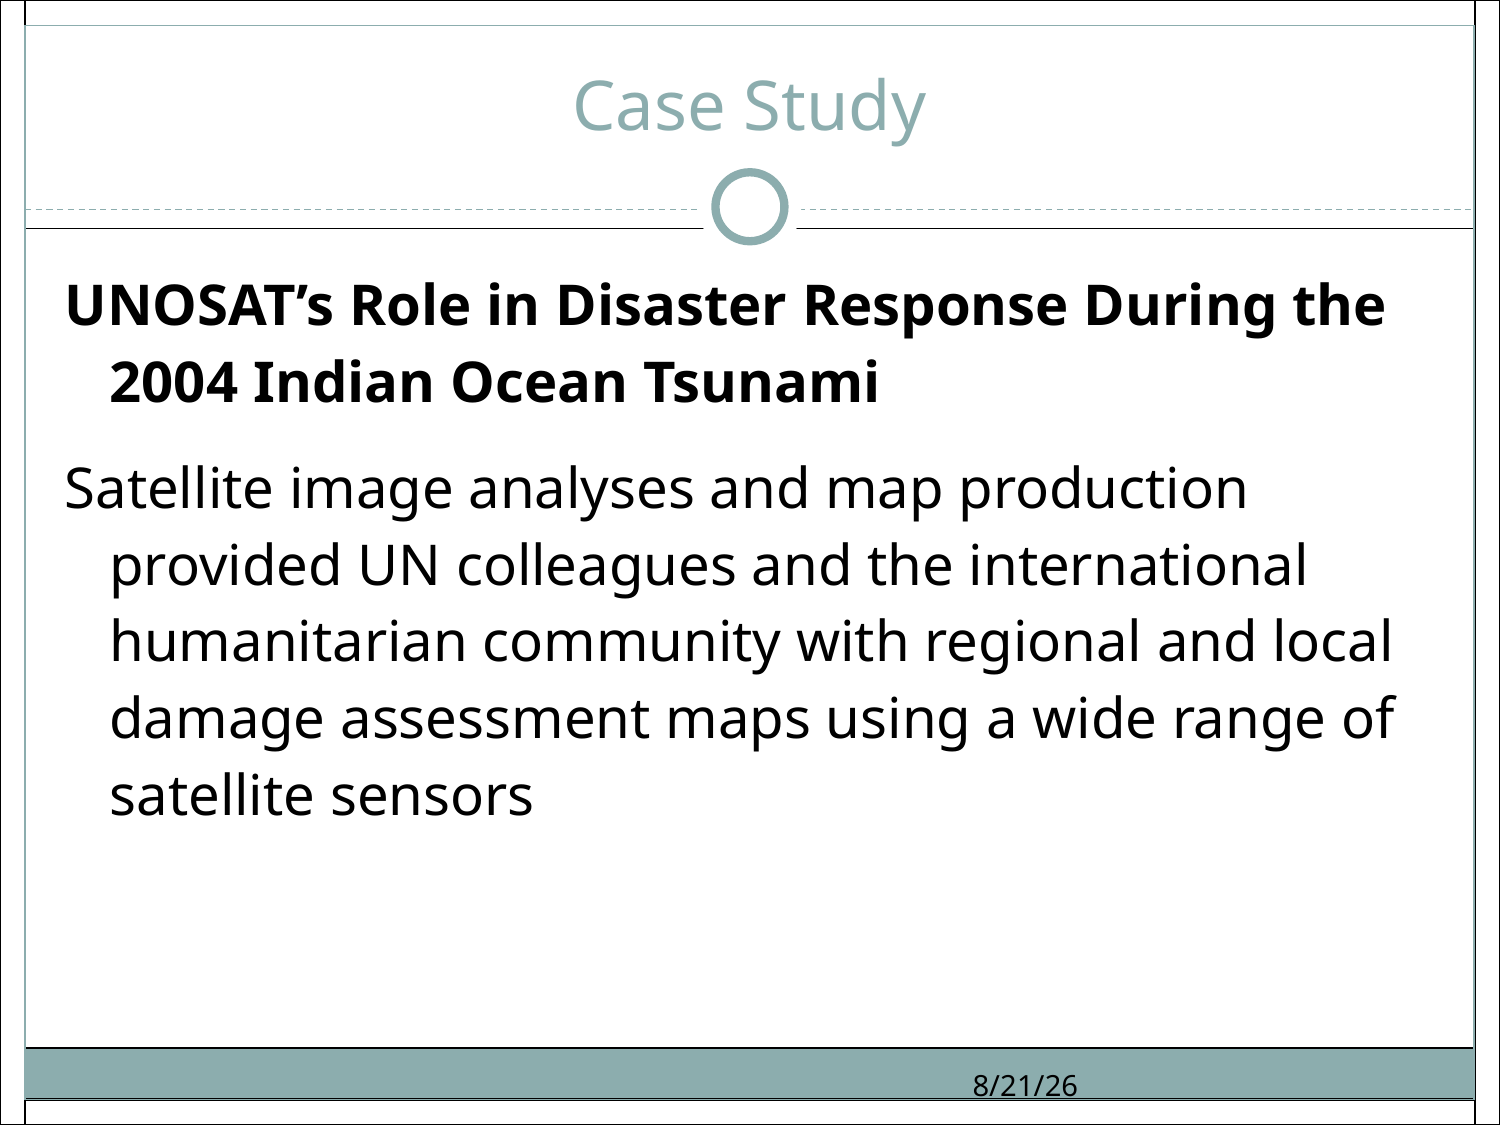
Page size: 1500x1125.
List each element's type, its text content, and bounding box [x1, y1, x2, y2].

list UNOSAT’s Role in Disaster Response During the 2004 Indian Ocean Tsunami Satellite image analyses and map production provided UN colleagues and the international humanitarian community with regional and local damage assessment maps using a wide range of satellite sensors [49, 249, 1450, 1015]
title Case Study [49, 0, 1450, 205]
